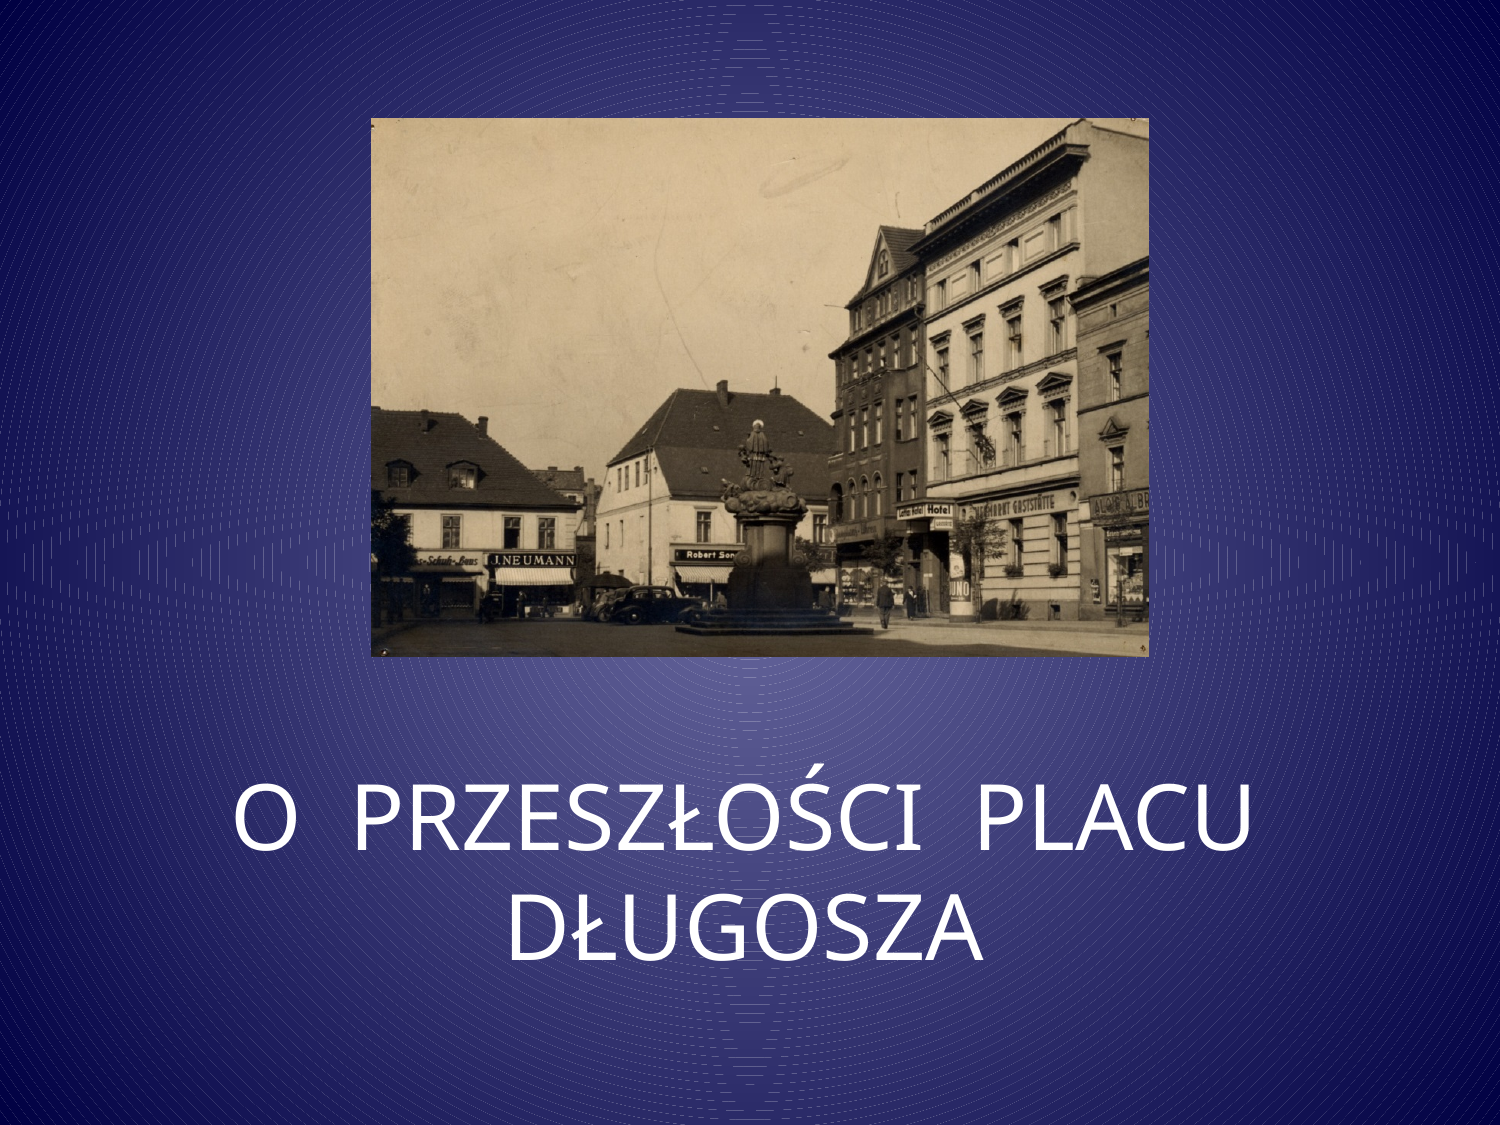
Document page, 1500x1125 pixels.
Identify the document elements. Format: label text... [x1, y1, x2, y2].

picture [371, 118, 1149, 657]
text_box O PRZESZŁOŚCI PLACU DŁUGOSZA [147, 751, 1341, 989]
